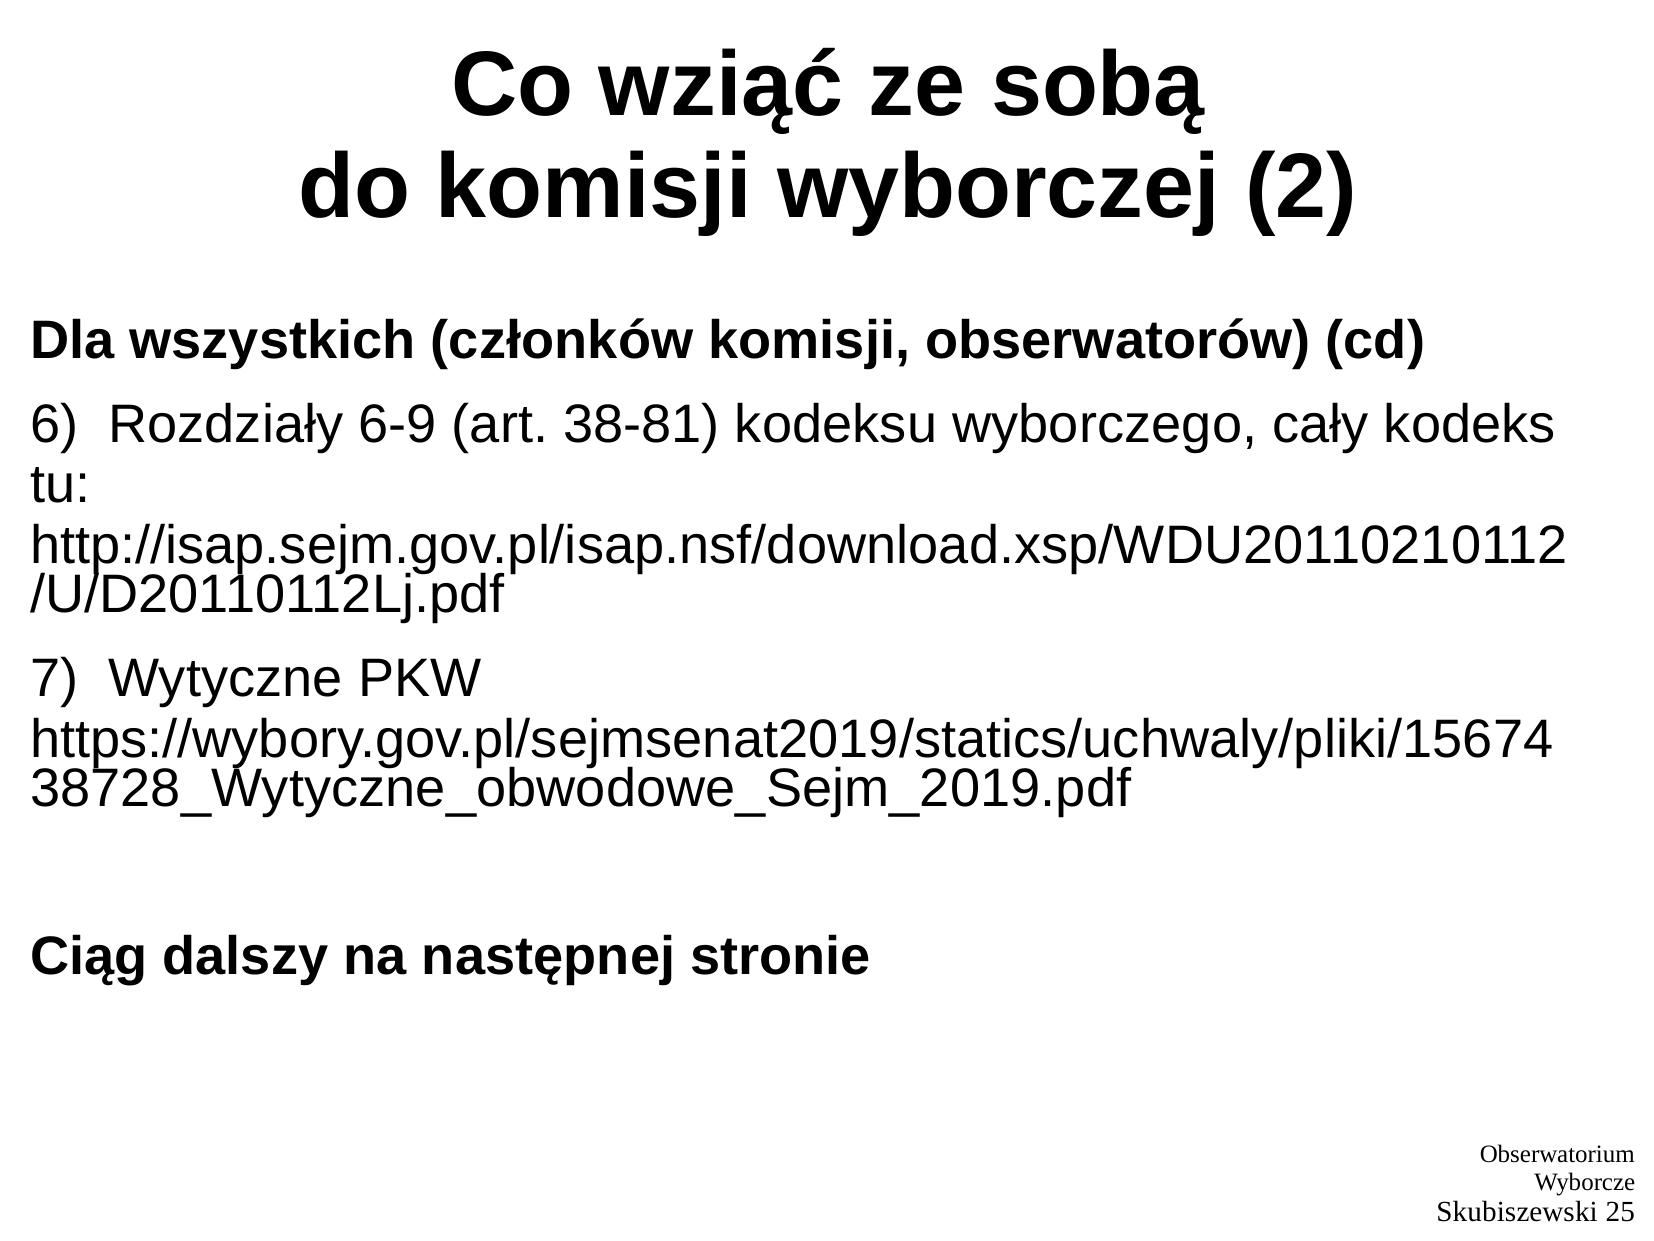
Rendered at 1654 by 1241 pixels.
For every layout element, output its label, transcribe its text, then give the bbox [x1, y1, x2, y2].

list Dla wszystkich (członków komisji, obserwatorów) (cd) 6) Rozdziały 6-9 (art. 38-81) kodeksu wyborczego, cały kodeks tu: http://isap.sejm.gov.pl/isap.nsf/download.xsp/WDU20110210112/U/D20110112Lj.pdf 7) Wytyczne PKW https://wybory.gov.pl/sejmsenat2019/statics/uchwaly/pliki/1567438728_Wytyczne_obwodowe_Sejm_2019.pdf Ciąg dalszy na następnej stronie [30, 225, 1583, 1241]
title Co wziąć ze sobą do komisji wyborczej (2) [84, 32, 1573, 225]
